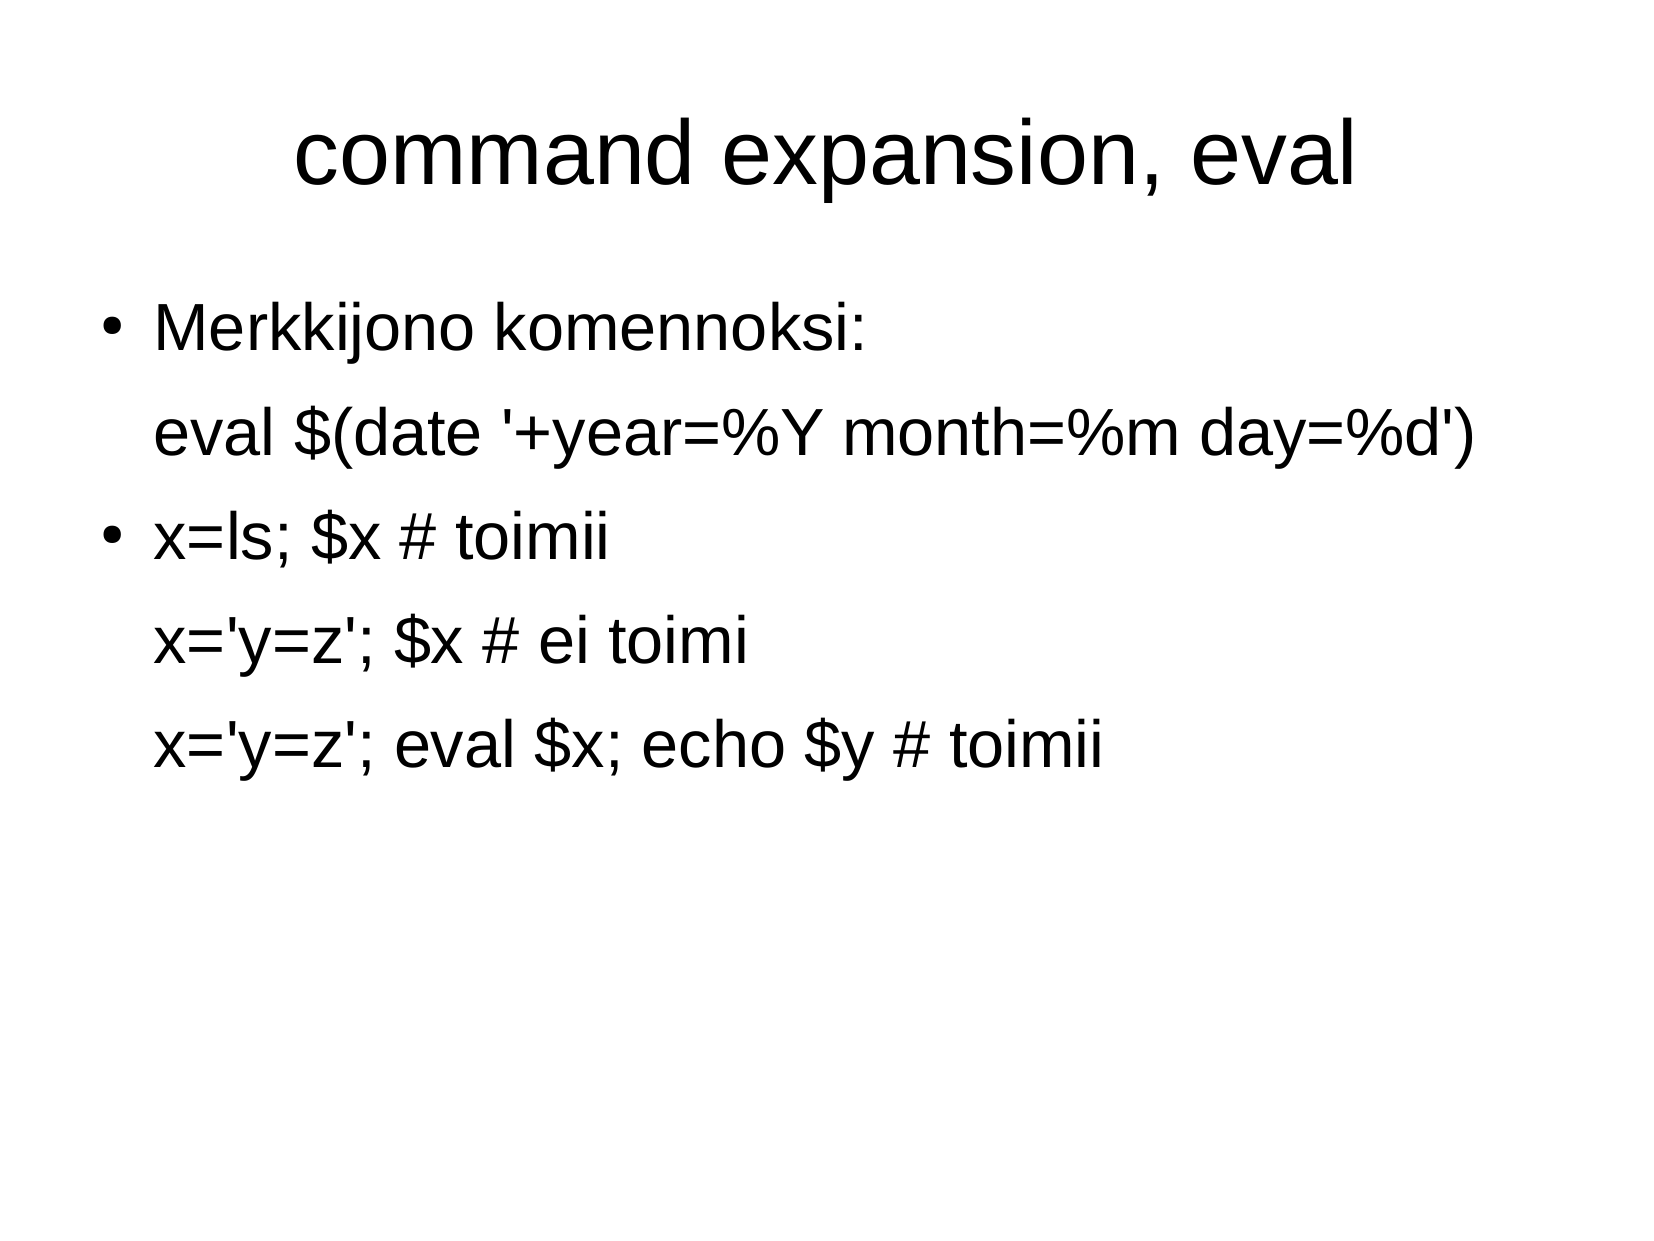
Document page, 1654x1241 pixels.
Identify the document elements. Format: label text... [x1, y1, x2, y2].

list Merkkijono komennoksi: eval $(date '+year=%Y month=%m day=%d') x=ls; $x # toimii x='y=z'; $x # ei toimi x='y=z'; eval $x; echo $y # toimii [82, 290, 1571, 1010]
title command expansion, eval [82, 49, 1571, 257]
